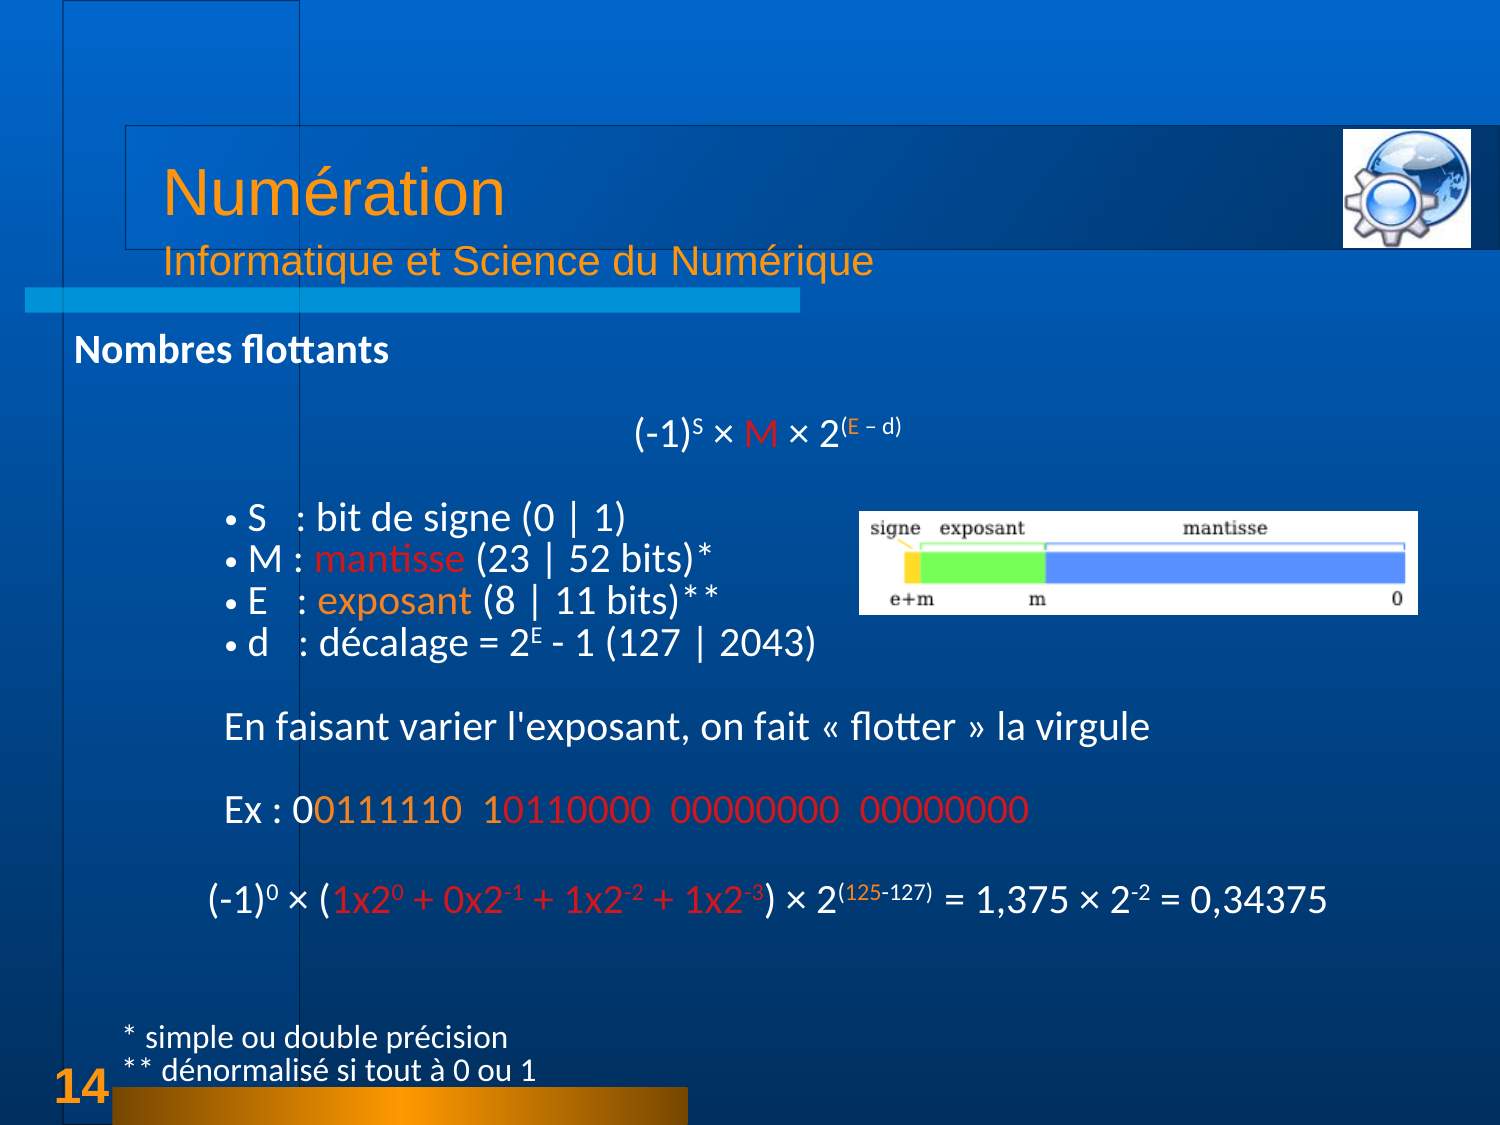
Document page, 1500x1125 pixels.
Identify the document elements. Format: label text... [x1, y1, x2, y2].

picture [1343, 129, 1471, 248]
text_box * simple ou double précision ** dénormalisé si tout à 0 ou 1 [106, 1015, 1140, 1098]
picture [859, 511, 1418, 615]
text_box Nombres flottants (-1)S × M × 2(E – d) S : bit de signe (0 | 1) M : mantisse (23 | 52 bits)* E : exposant (8 | 11 bits)** d : décalage = 2E - 1 (127 | 2043) En faisant varier l'exposant, on fait « flotter » la virgule Ex : 00111110 10110000 00000000 00000000 (-1)0 × (1x20 + 0x2-1 + 1x2-2 + 1x2-3) × 2(125-127) = 1,375 × 2-2 = 0,34375 [59, 324, 1477, 1025]
